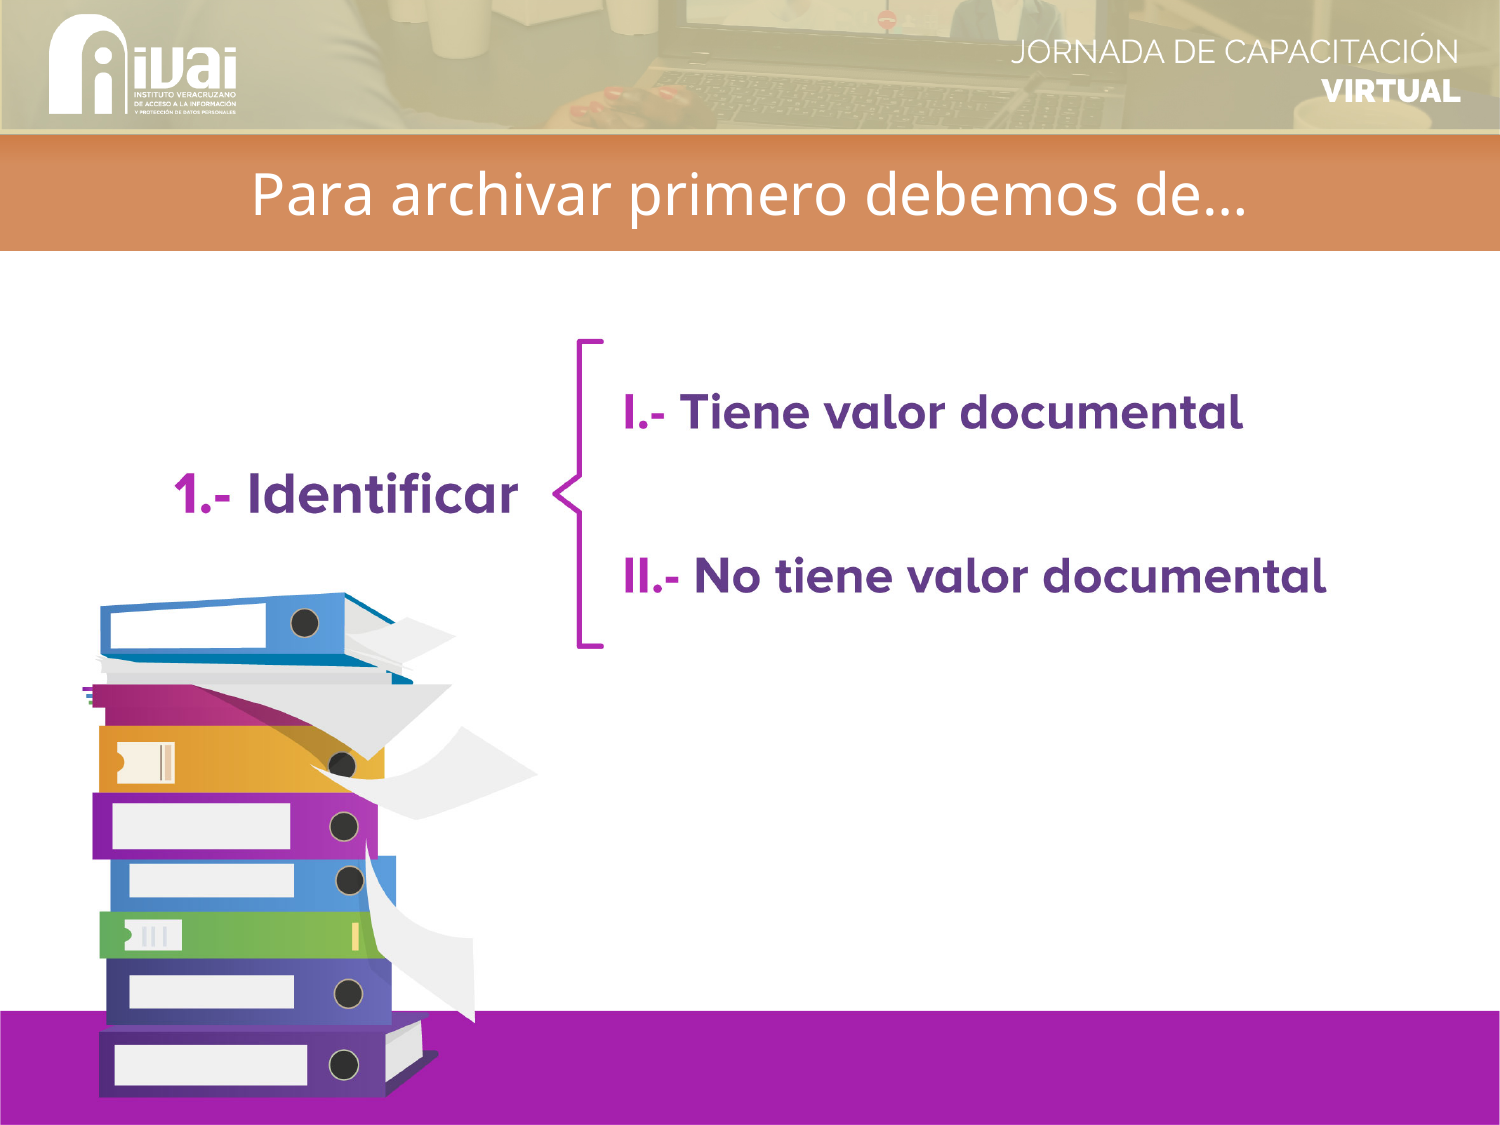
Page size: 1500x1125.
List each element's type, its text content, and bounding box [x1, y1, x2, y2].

text_box Para archivar primero debemos de… [149, 149, 1351, 236]
picture [0, 135, 1500, 1125]
